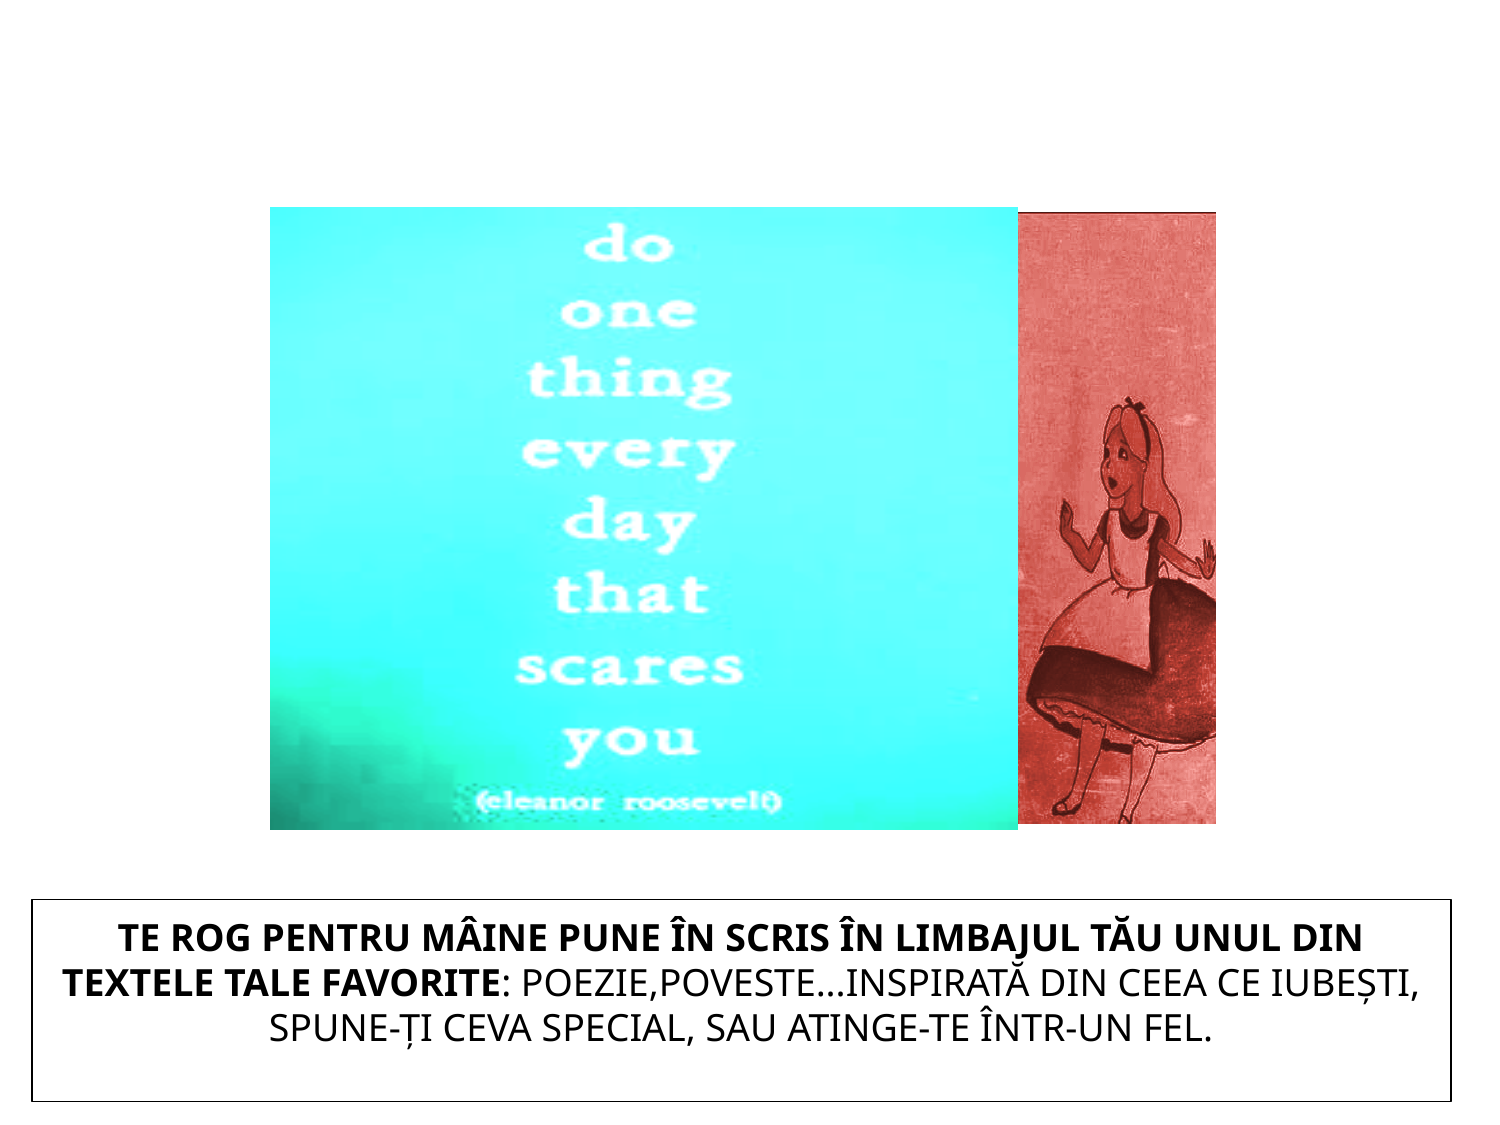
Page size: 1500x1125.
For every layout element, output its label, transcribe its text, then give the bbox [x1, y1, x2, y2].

text_box TE ROG PENTRU MÂINE PUNE ÎN SCRIS ÎN LIMBAJUL TĂU UNUL DIN TEXTELE TALE FAVORITE: POEZIE,POVESTE...INSPIRATĂ DIN CEEA CE IUBEȘTI, SPUNE-ȚI CEVA SPECIAL, SAU ATINGE-TE ÎNTR-UN FEL. [31, 899, 1451, 1102]
picture [204, 207, 1216, 830]
